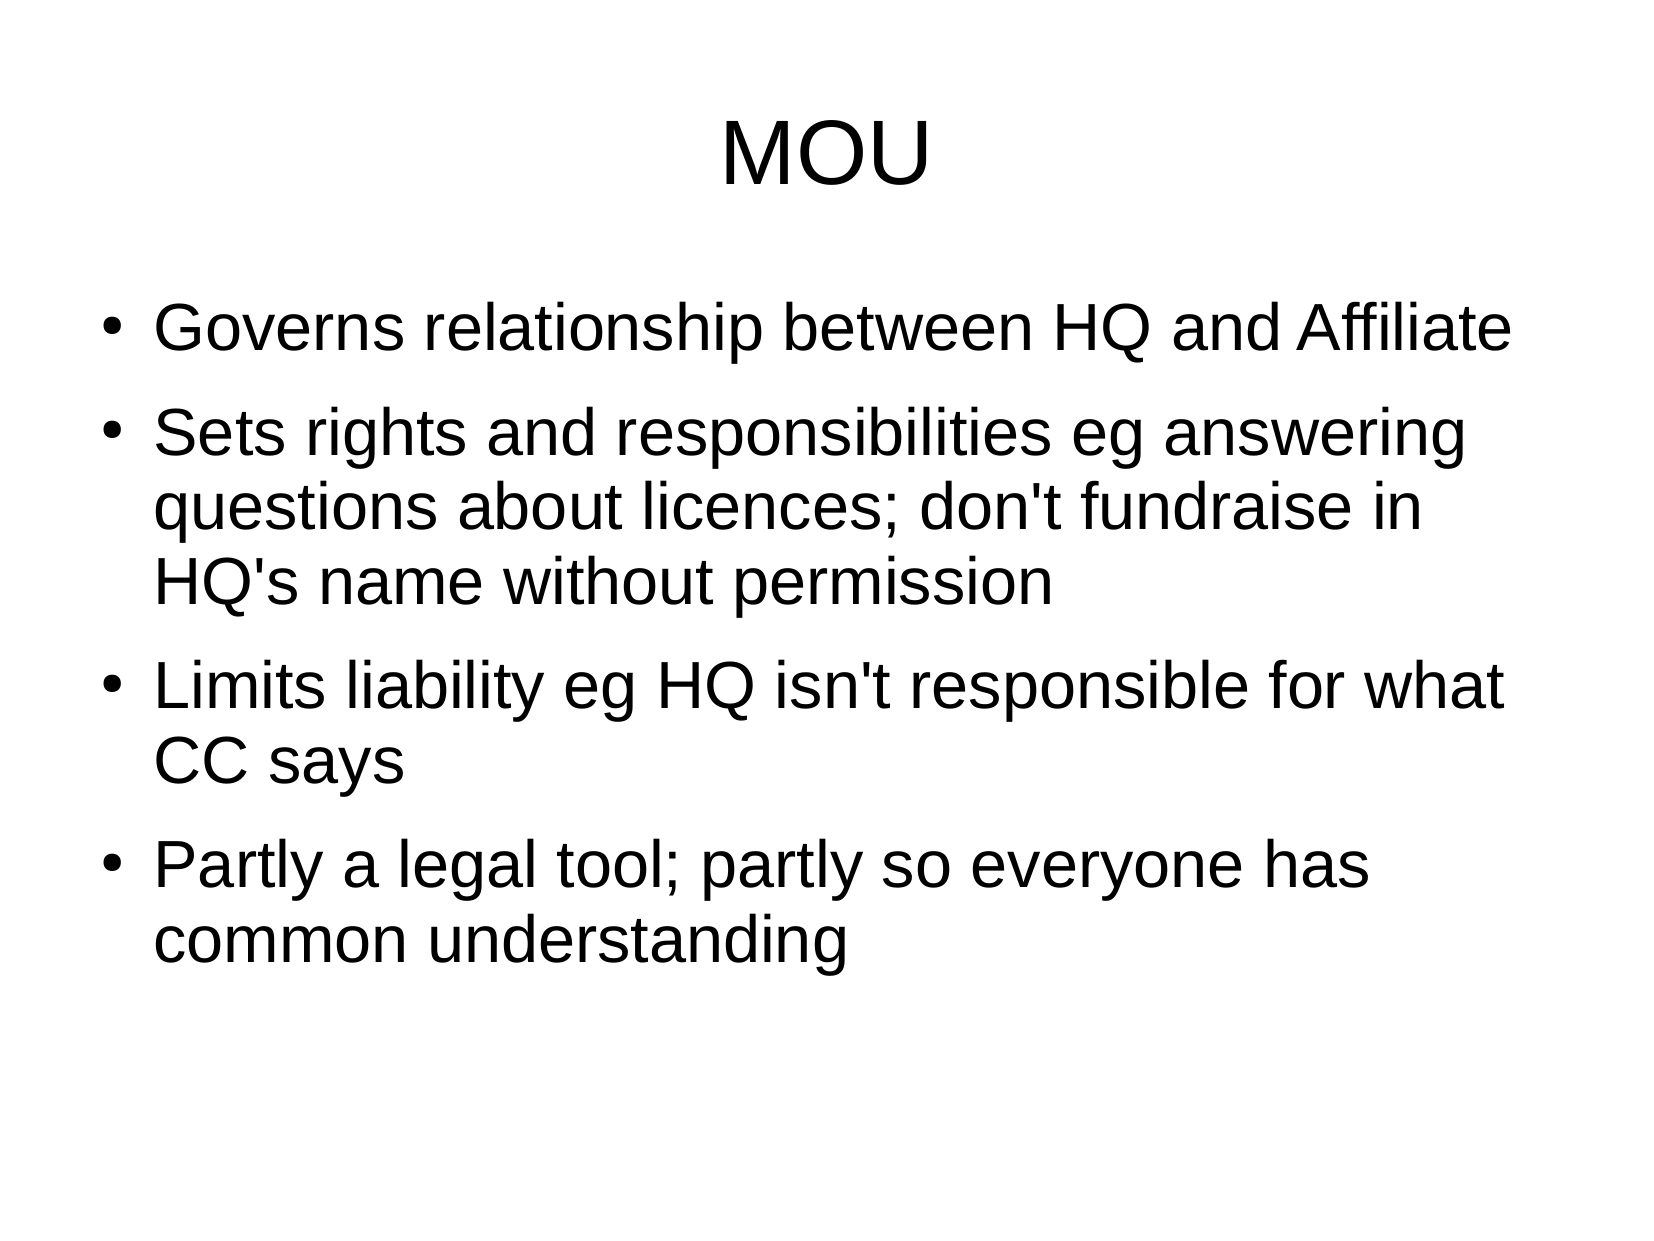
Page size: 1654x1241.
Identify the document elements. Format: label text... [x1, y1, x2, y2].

list Governs relationship between HQ and Affiliate Sets rights and responsibilities eg answering questions about licences; don't fundraise in HQ's name without permission Limits liability eg HQ isn't responsible for what CC says Partly a legal tool; partly so everyone has common understanding [82, 290, 1571, 1109]
title MOU [82, 49, 1571, 257]
